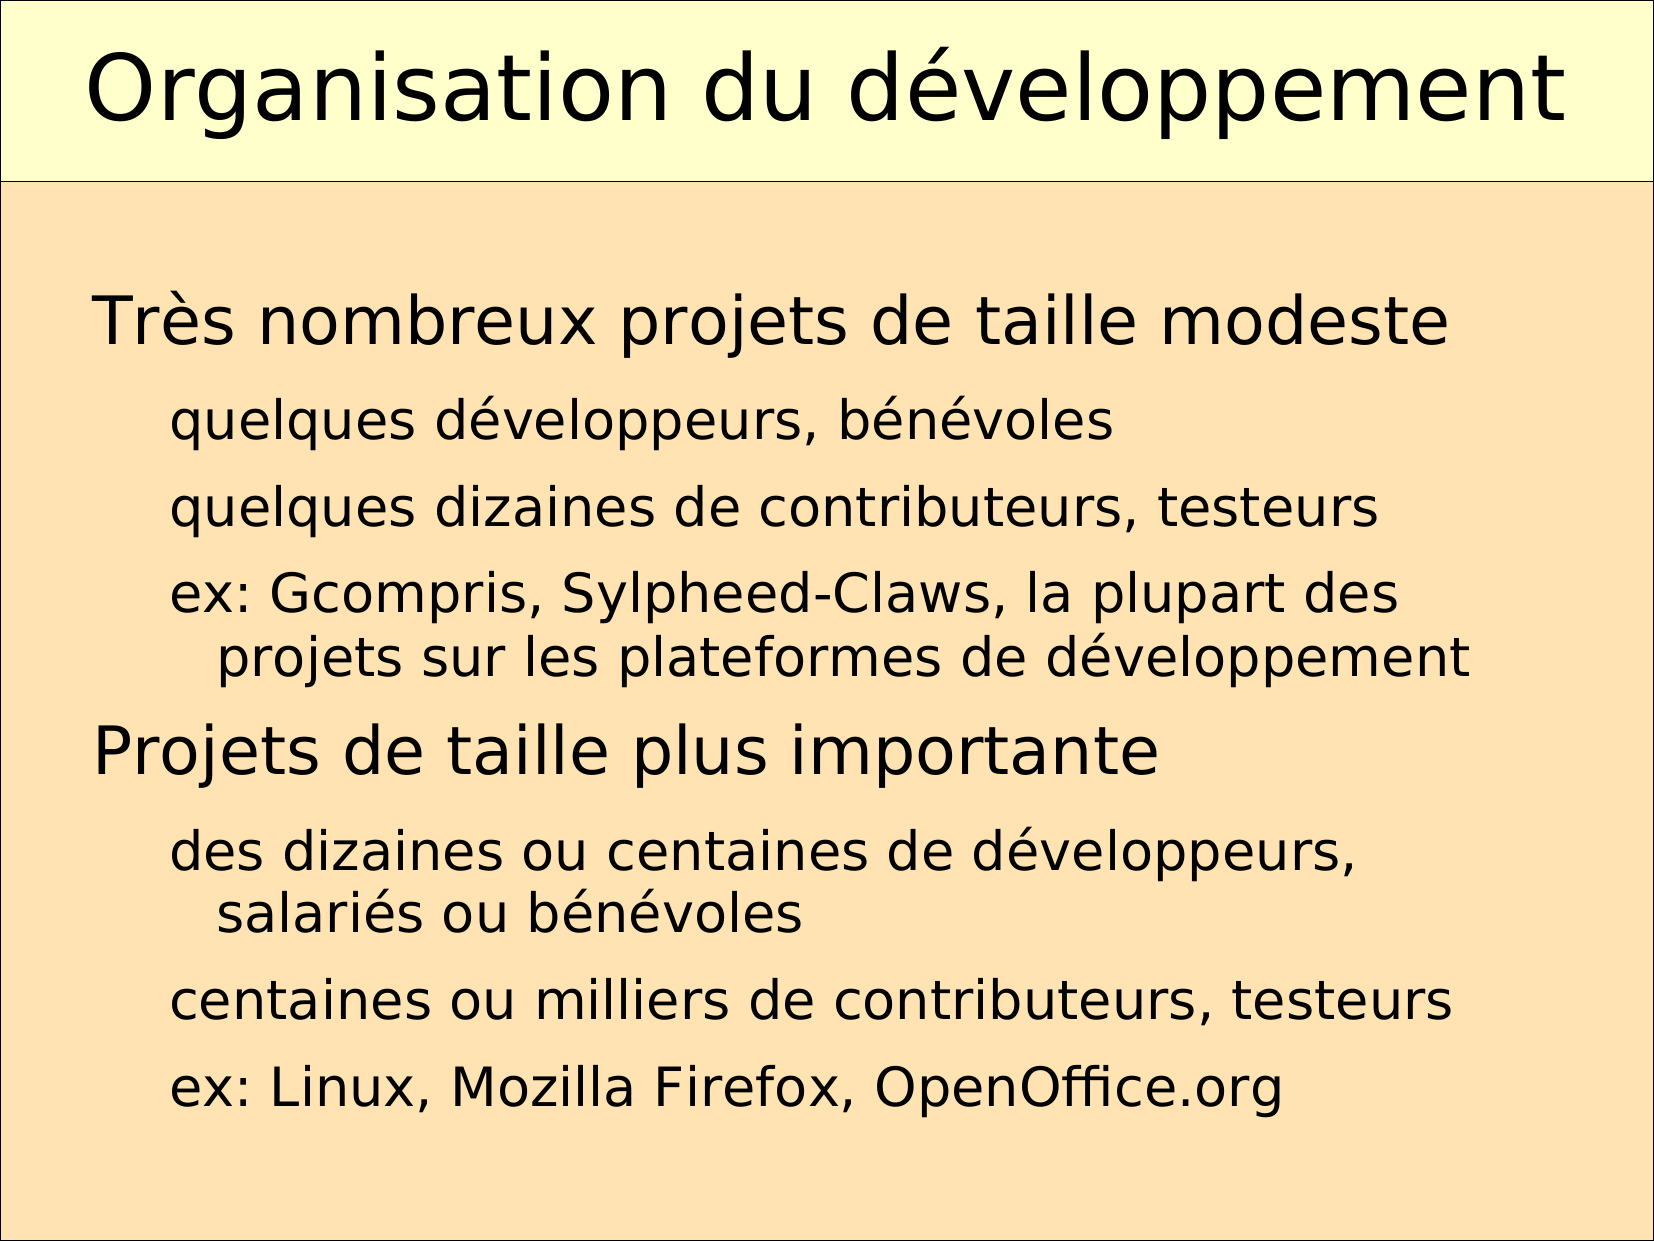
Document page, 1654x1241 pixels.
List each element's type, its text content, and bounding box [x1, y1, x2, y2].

title Organisation du développement [0, 7, 1654, 169]
list Très nombreux projets de taille modeste quelques développeurs, bénévoles quelques dizaines de contributeurs, testeurs ex: Gcompris, Sylpheed-Claws, la plupart des projets sur les plateformes de développement Projets de taille plus importante des dizaines ou centaines de développeurs, salariés ou bénévoles centaines ou milliers de contributeurs, testeurs ex: Linux, Mozilla Firefox, OpenOffice.org [74, 282, 1563, 1120]
